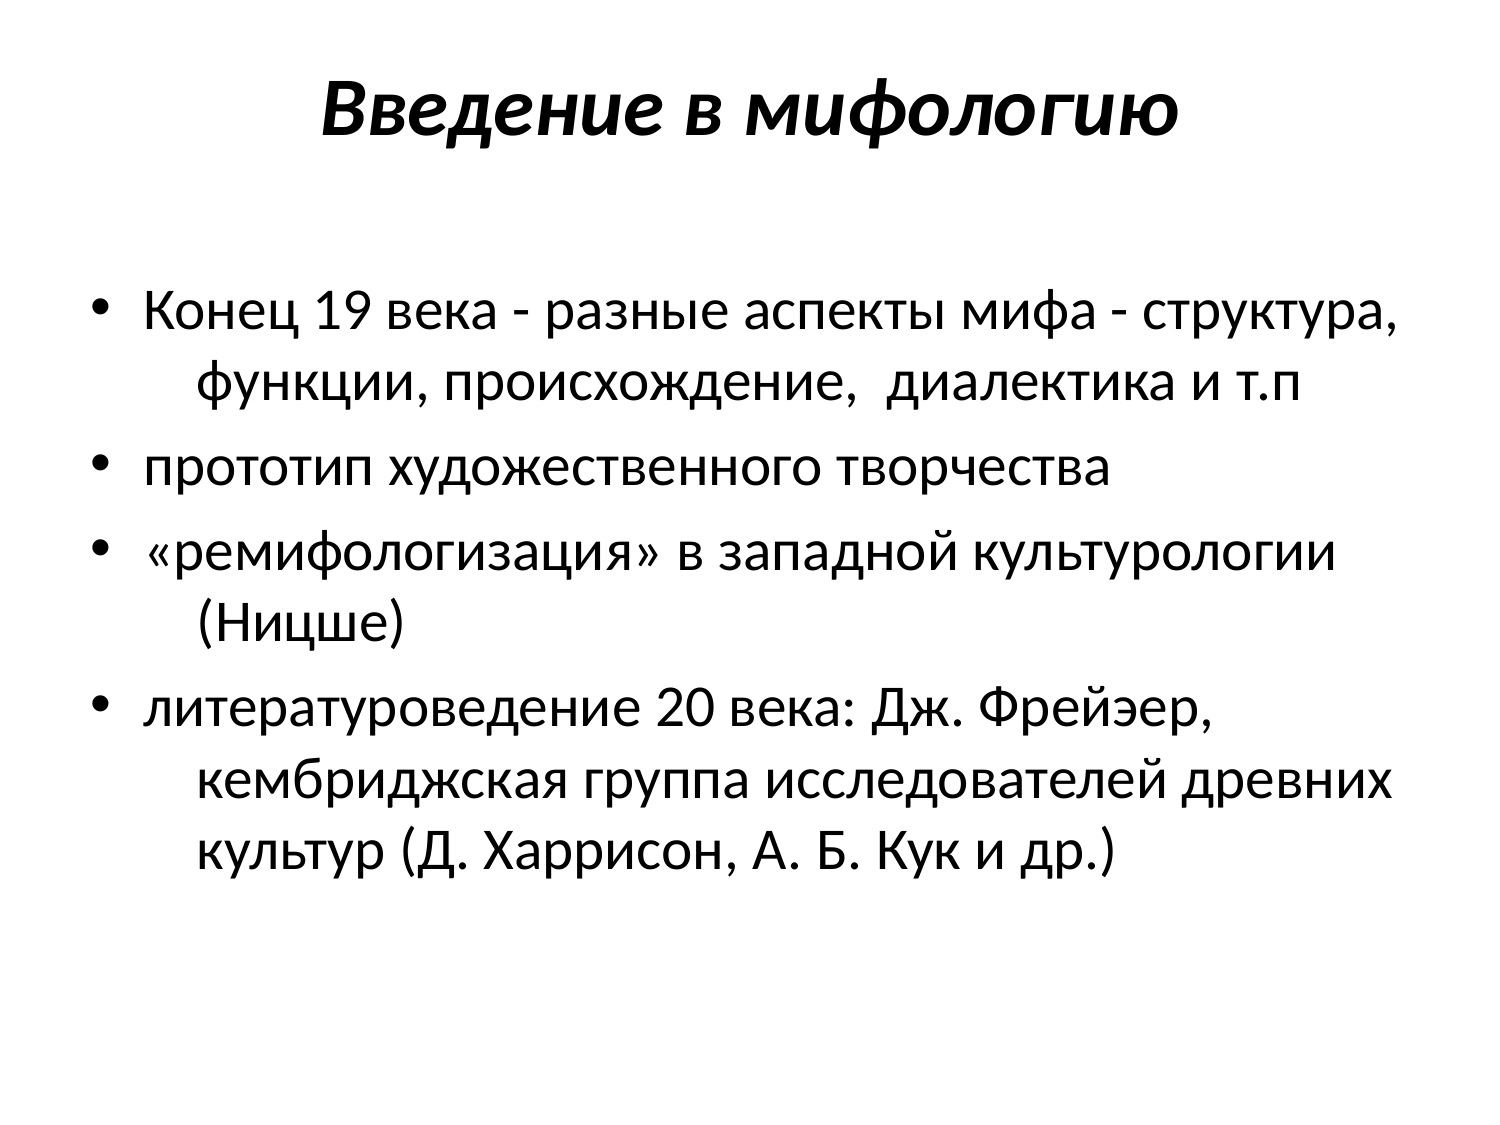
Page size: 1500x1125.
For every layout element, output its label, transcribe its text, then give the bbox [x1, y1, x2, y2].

title Введение в мифологию [75, 45, 1426, 233]
list Конец 19 века - разные аспекты мифа - структура, функции, происхождение, диалектика и т.п прототип художественного творчества «ремифологизация» в западной культурологии (Ницше) литературоведение 20 века: Дж. Фрейэер, кембриджская группа исследователей древних культур (Д. Харрисон, А. Б. Кук и др.) [75, 262, 1426, 1005]
